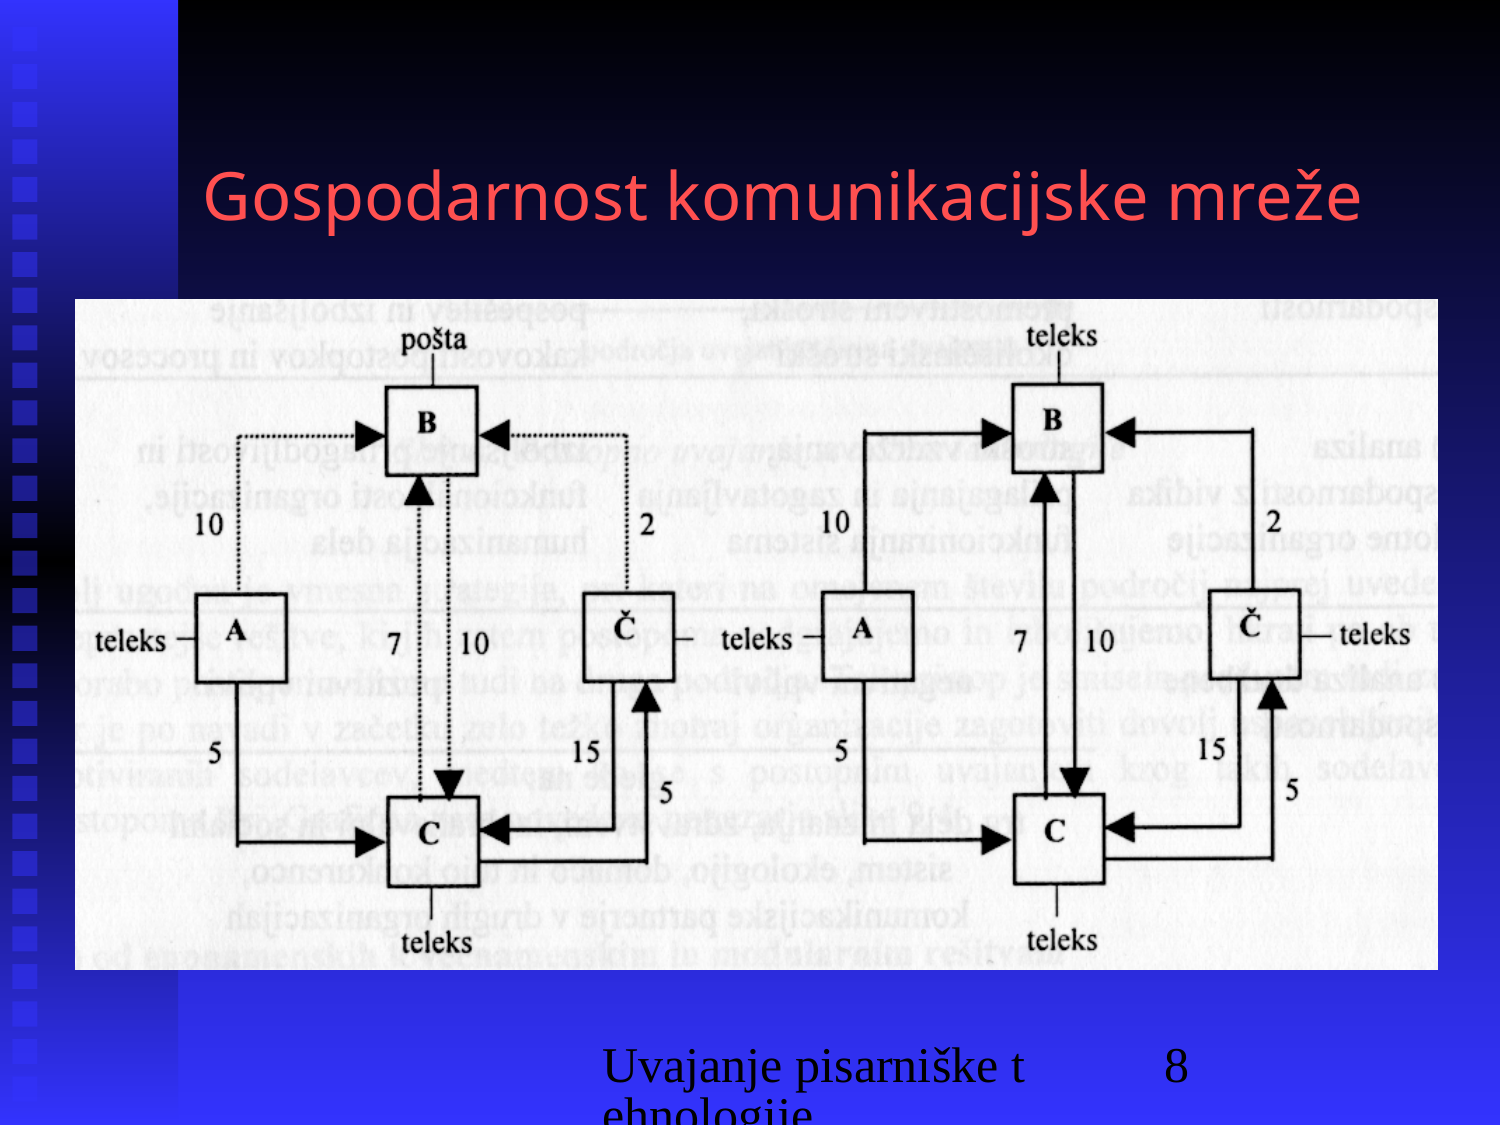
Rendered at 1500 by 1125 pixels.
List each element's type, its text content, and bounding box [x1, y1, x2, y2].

title Gospodarnost komunikacijske mreže [187, 99, 1463, 288]
picture [75, 299, 1438, 971]
